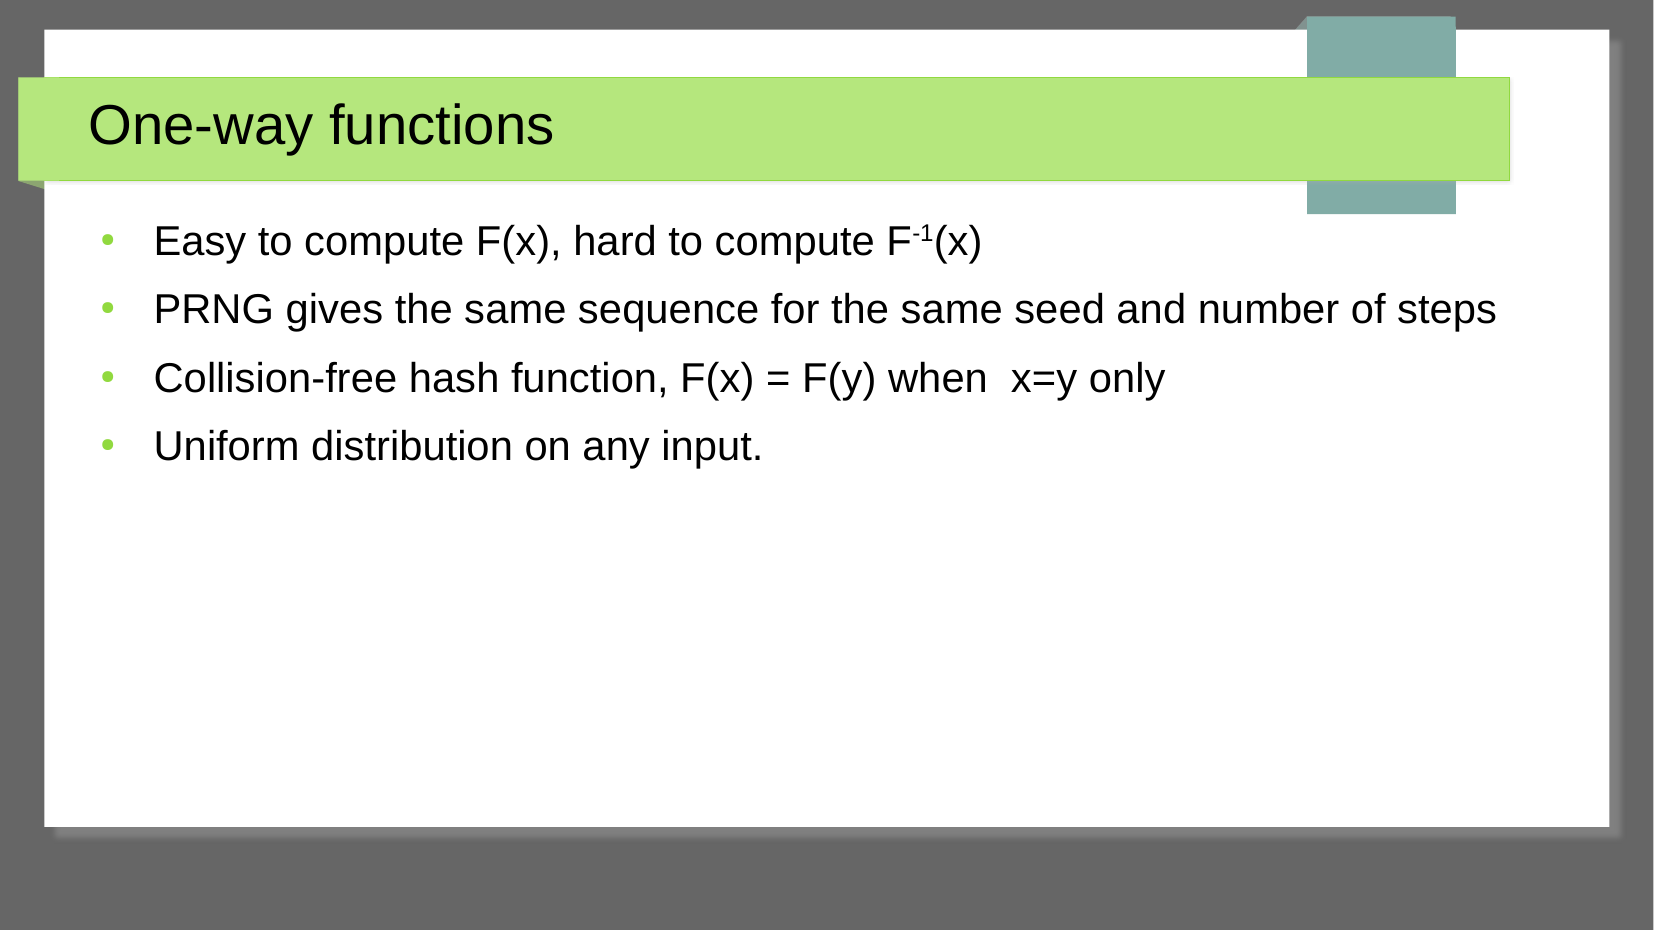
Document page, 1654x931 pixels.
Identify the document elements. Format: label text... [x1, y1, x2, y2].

title One-way functions [88, 73, 1506, 178]
list Easy to compute F(x), hard to compute F-1(x) PRNG gives the same sequence for the same seed and number of steps Collision-free hash function, F(x) = F(y) when x=y only Uniform distribution on any input. [82, 217, 1571, 758]
